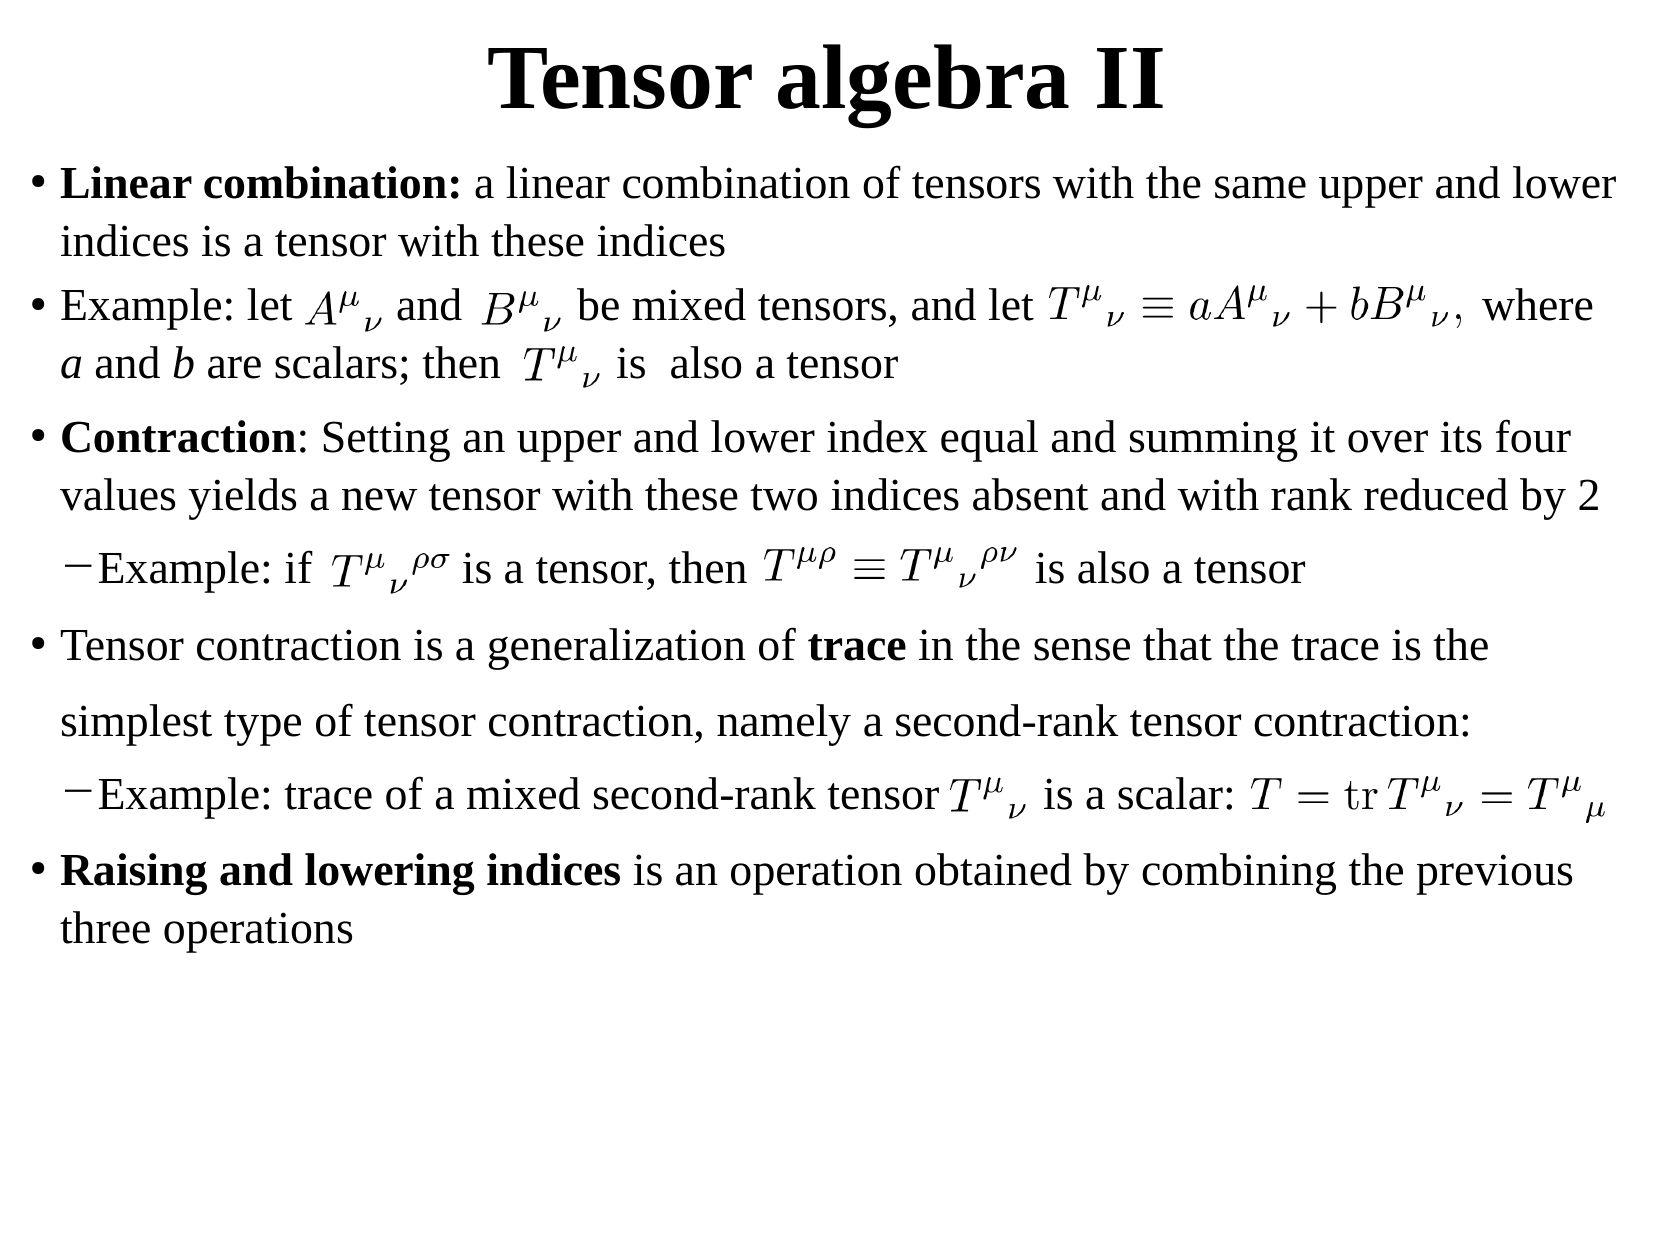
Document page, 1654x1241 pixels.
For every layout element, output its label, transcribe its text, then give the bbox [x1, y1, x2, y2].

picture [1048, 285, 1461, 328]
picture [1250, 776, 1605, 824]
picture [763, 547, 1017, 588]
picture [331, 553, 450, 594]
list Linear combination: a linear combination of tensors with the same upper and lower indices is a tensor with these indices Example: let and be mixed tensors, and let where a and b are scalars; then is also a tensor Contraction: Setting an upper and lower index equal and summing it over its four values yields a new tensor with these two indices absent and with rank reduced by 2 Example: if is a tensor, then is also a tensor Tensor contraction is a generalization of trace in the sense that the trace is the simplest type of tensor contraction, namely a second-rank tensor contraction: Example: trace of a mixed second-rank tensor is a scalar: Raising and lowering indices is an operation obtained by combining the previous three operations [29, 149, 1620, 976]
picture [481, 291, 561, 333]
picture [523, 346, 600, 388]
picture [304, 291, 382, 333]
title Tensor algebra II [82, 11, 1571, 128]
picture [949, 777, 1026, 819]
